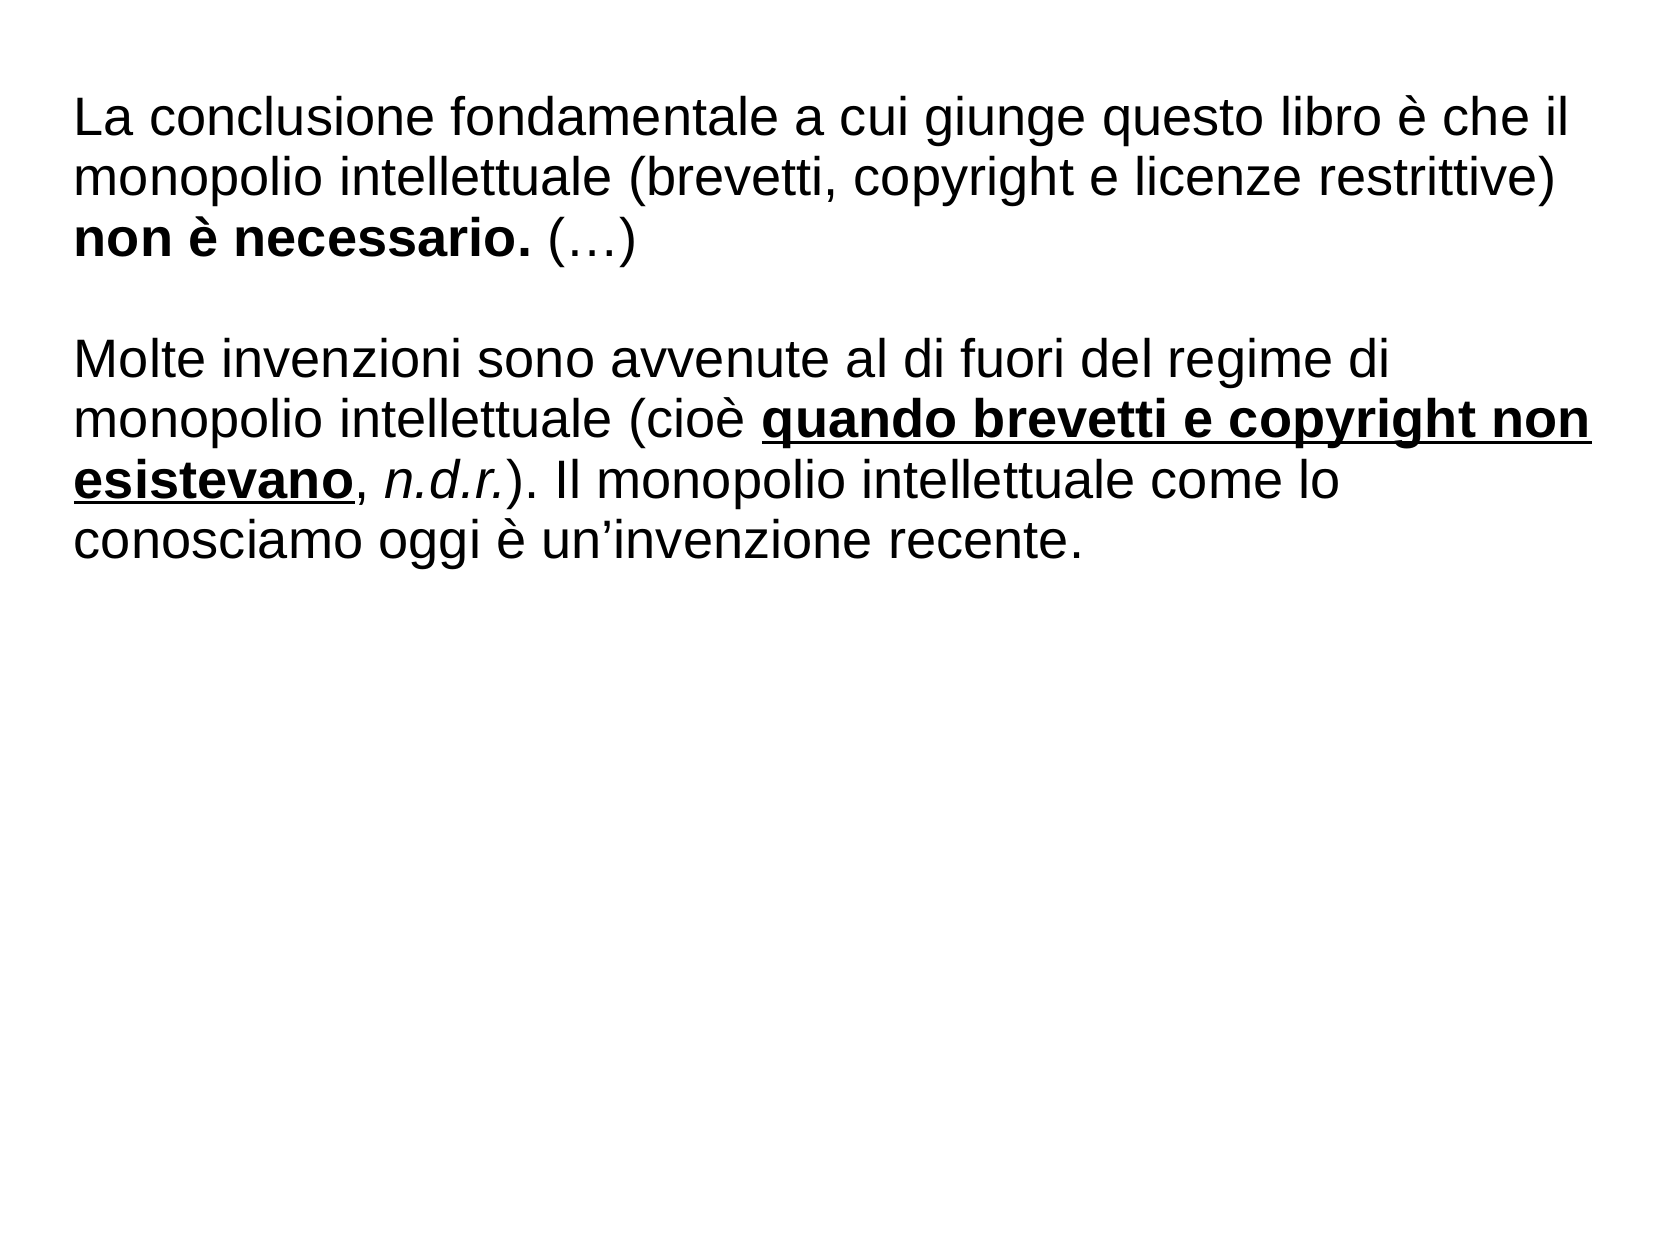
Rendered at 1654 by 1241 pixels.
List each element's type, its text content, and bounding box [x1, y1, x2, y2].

text_box La conclusione fondamentale a cui giunge questo libro è che il monopolio intellettuale (brevetti, copyright e licenze restrittive) non è necessario. (…) Molte invenzioni sono avvenute al di fuori del regime di monopolio intellettuale (cioè quando brevetti e copyright non esistevano, n.d.r.). Il monopolio intellettuale come lo conosciamo oggi è un’invenzione recente. [59, 78, 1619, 745]
